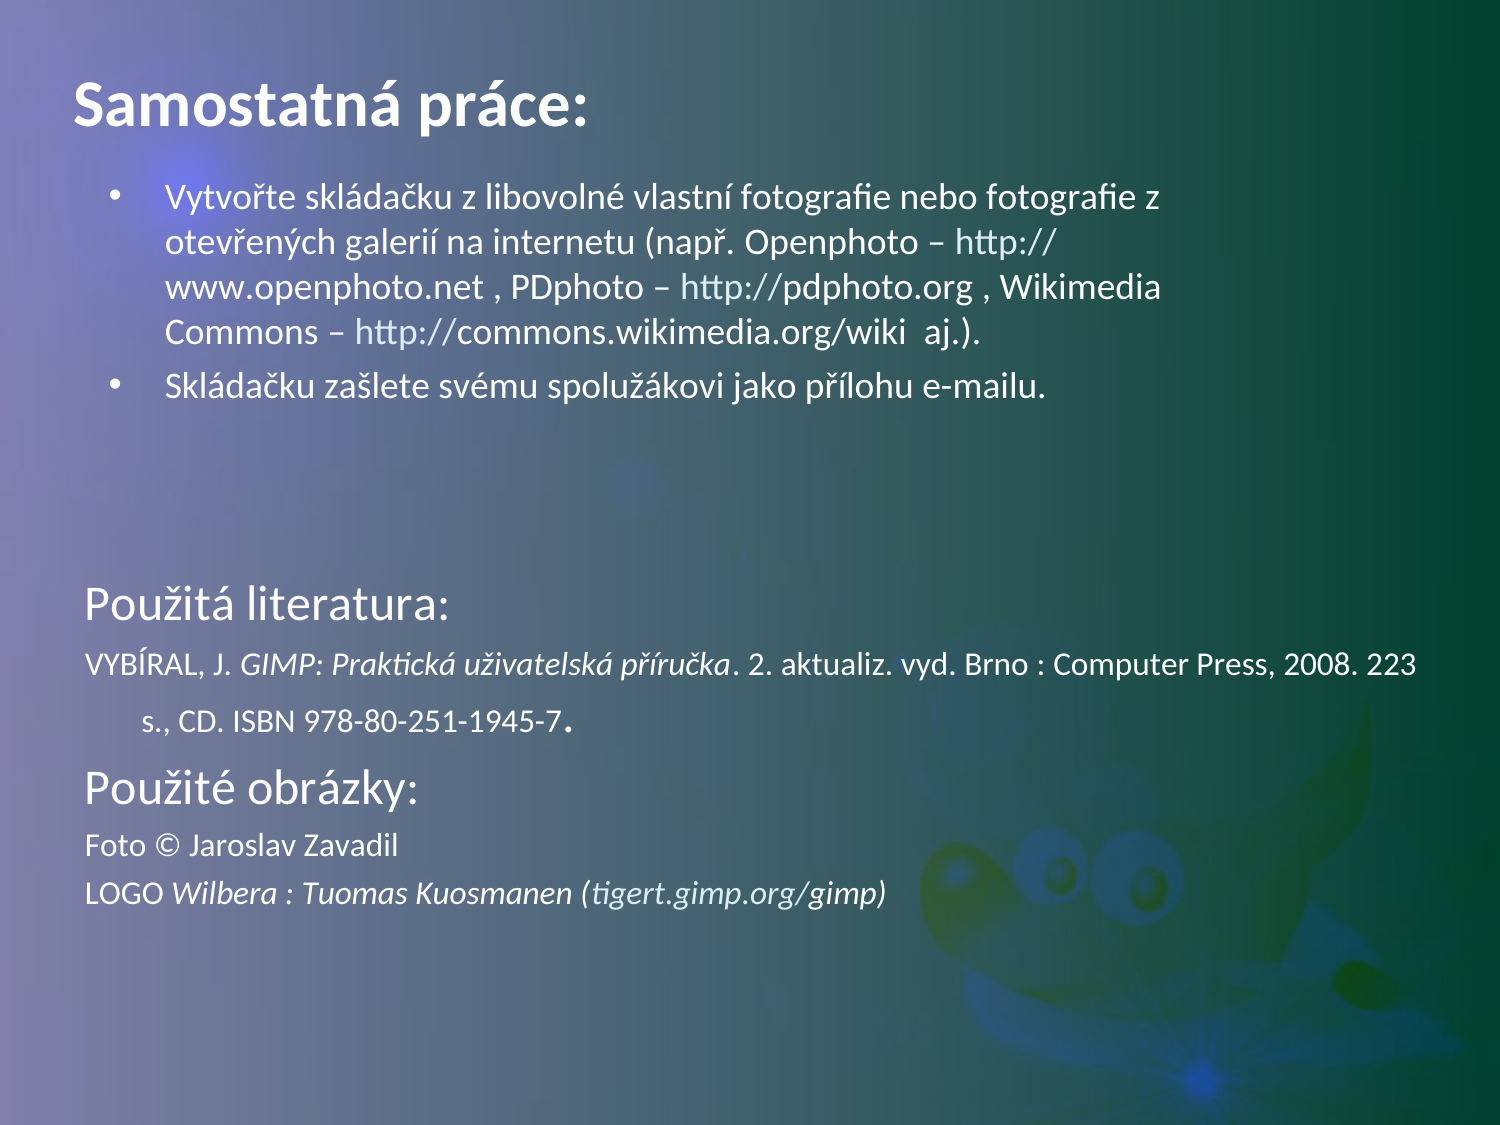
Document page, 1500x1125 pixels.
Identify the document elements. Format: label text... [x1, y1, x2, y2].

picture [0, 0, 1500, 1125]
text_box Samostatná práce: [58, 35, 938, 165]
text_box Vytvořte skládačku z libovolné vlastní fotografie nebo fotografie z otevřených galerií na internetu (např. Openphoto – http://www.openphoto.net , PDphoto – http://pdphoto.org , Wikimedia Commons – http://commons.wikimedia.org/wiki aj.). Skládačku zašlete svému spolužákovi jako přílohu e-mailu. [93, 164, 1337, 469]
text_box Použitá literatura: VYBÍRAL, J. GIMP: Praktická uživatelská příručka. 2. aktualiz. vyd. Brno : Computer Press, 2008. 223 s., CD. ISBN 978-80-251-1945-7. Použité obrázky: Foto © Jaroslav Zavadil LOGO Wilbera : Tuomas Kuosmanen (tigert.gimp.org/gimp) [70, 562, 1454, 1020]
